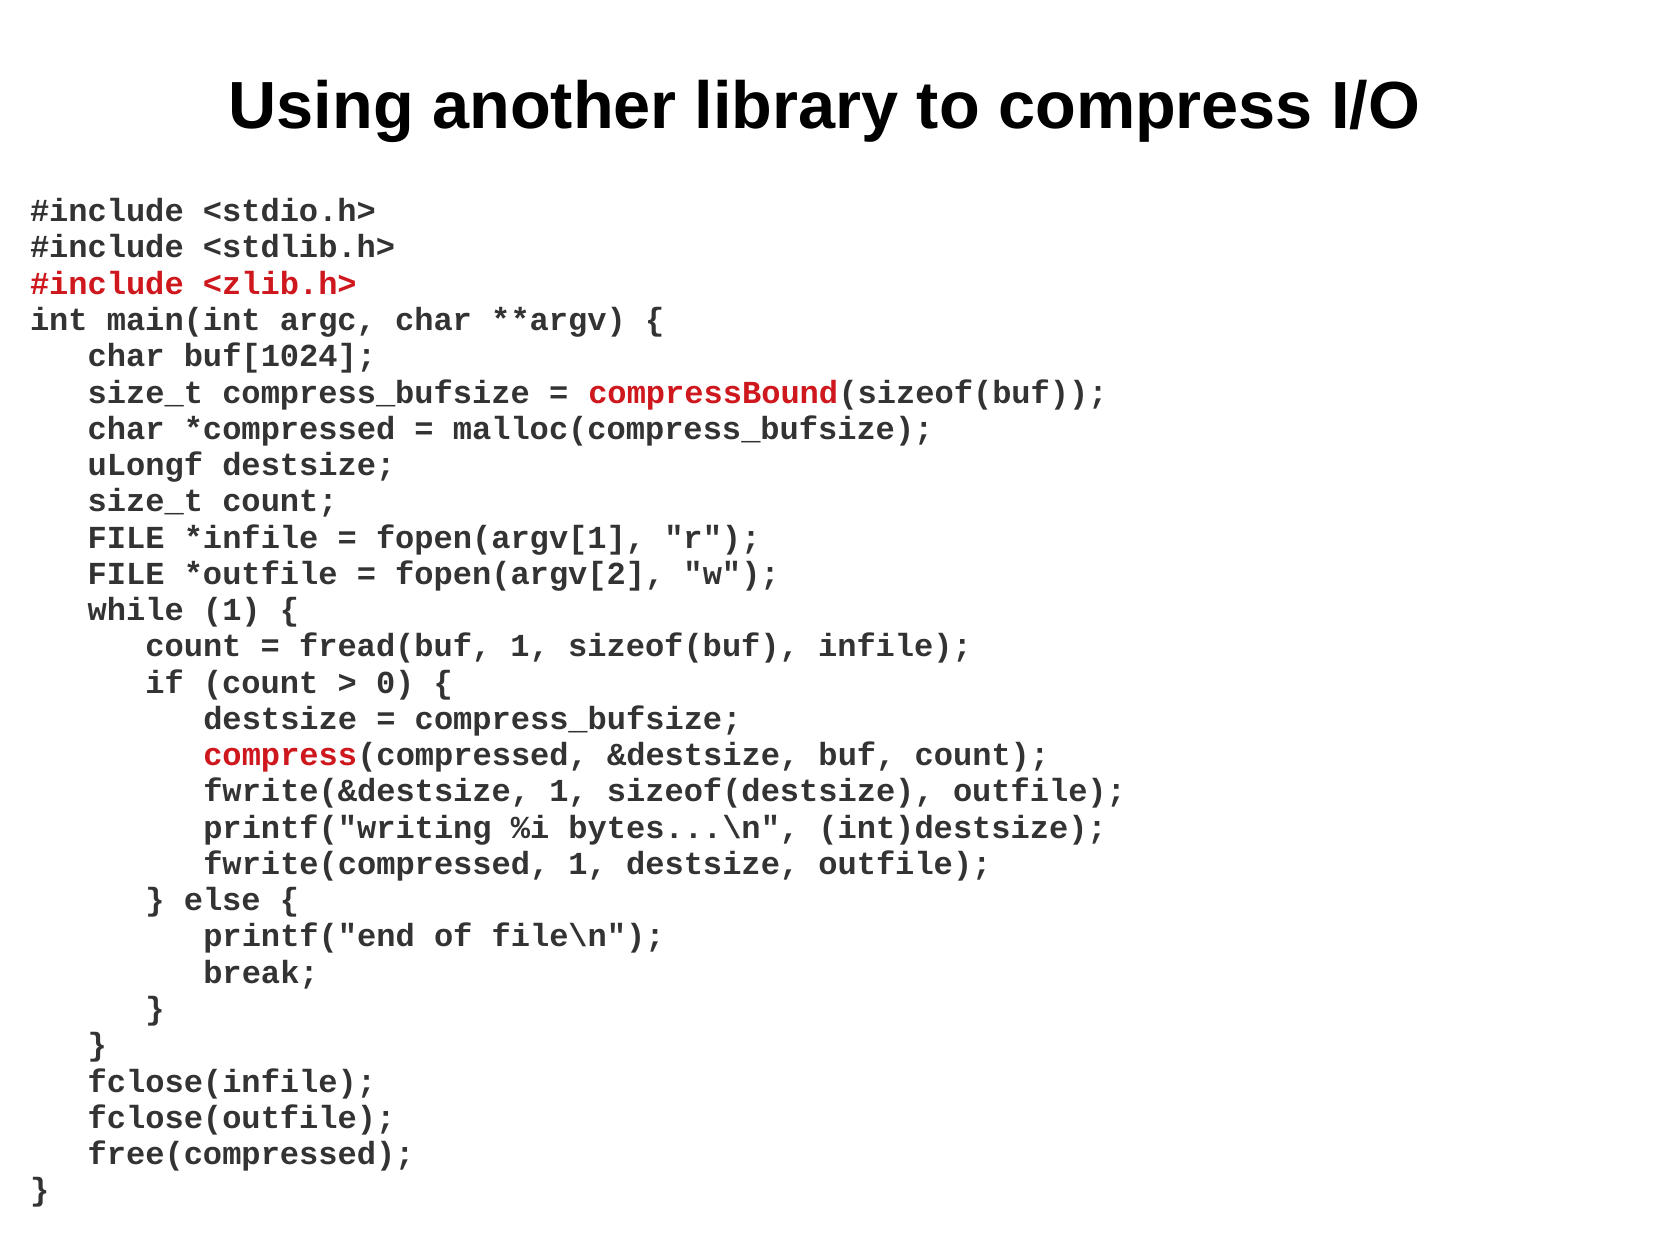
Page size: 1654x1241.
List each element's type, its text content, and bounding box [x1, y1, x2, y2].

list #include <stdio.h> #include <stdlib.h> #include <zlib.h> int main(int argc, char **argv) { char buf[1024]; size_t compress_bufsize = compressBound(sizeof(buf)); char *compressed = malloc(compress_bufsize); uLongf destsize; size_t count; FILE *infile = fopen(argv[1], "r"); FILE *outfile = fopen(argv[2], "w"); while (1) { count = fread(buf, 1, sizeof(buf), infile); if (count > 0) { destsize = compress_bufsize; compress(compressed, &destsize, buf, count); fwrite(&destsize, 1, sizeof(destsize), outfile); printf("writing %i bytes...\n", (int)destsize); fwrite(compressed, 1, destsize, outfile); } else { printf("end of file\n"); break; } } fclose(infile); fclose(outfile); free(compressed); } [30, 195, 1621, 1216]
title Using another library to compress I/O [30, 30, 1621, 181]
